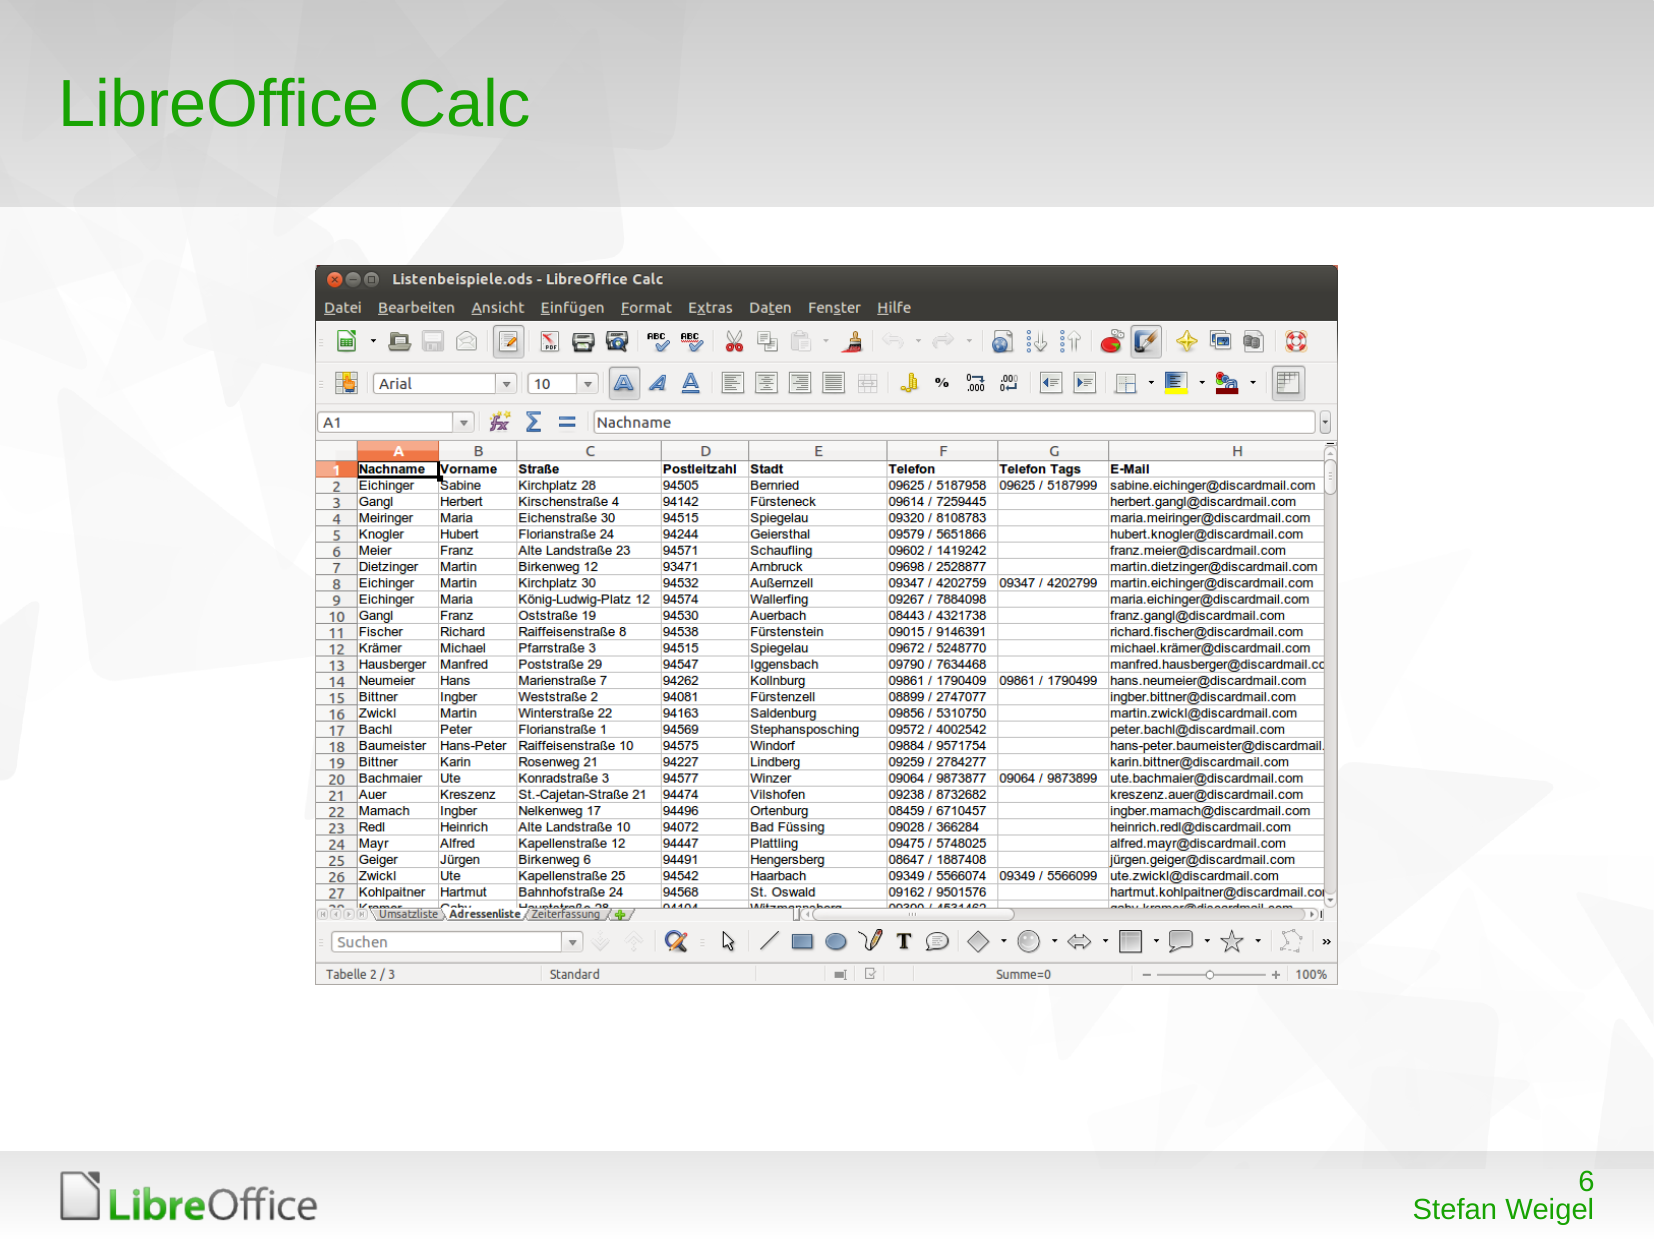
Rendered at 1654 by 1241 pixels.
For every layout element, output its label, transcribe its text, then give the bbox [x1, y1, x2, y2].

title LibreOffice Calc [59, 29, 1595, 178]
picture [0, 0, 1654, 1169]
picture [41, 1152, 337, 1240]
